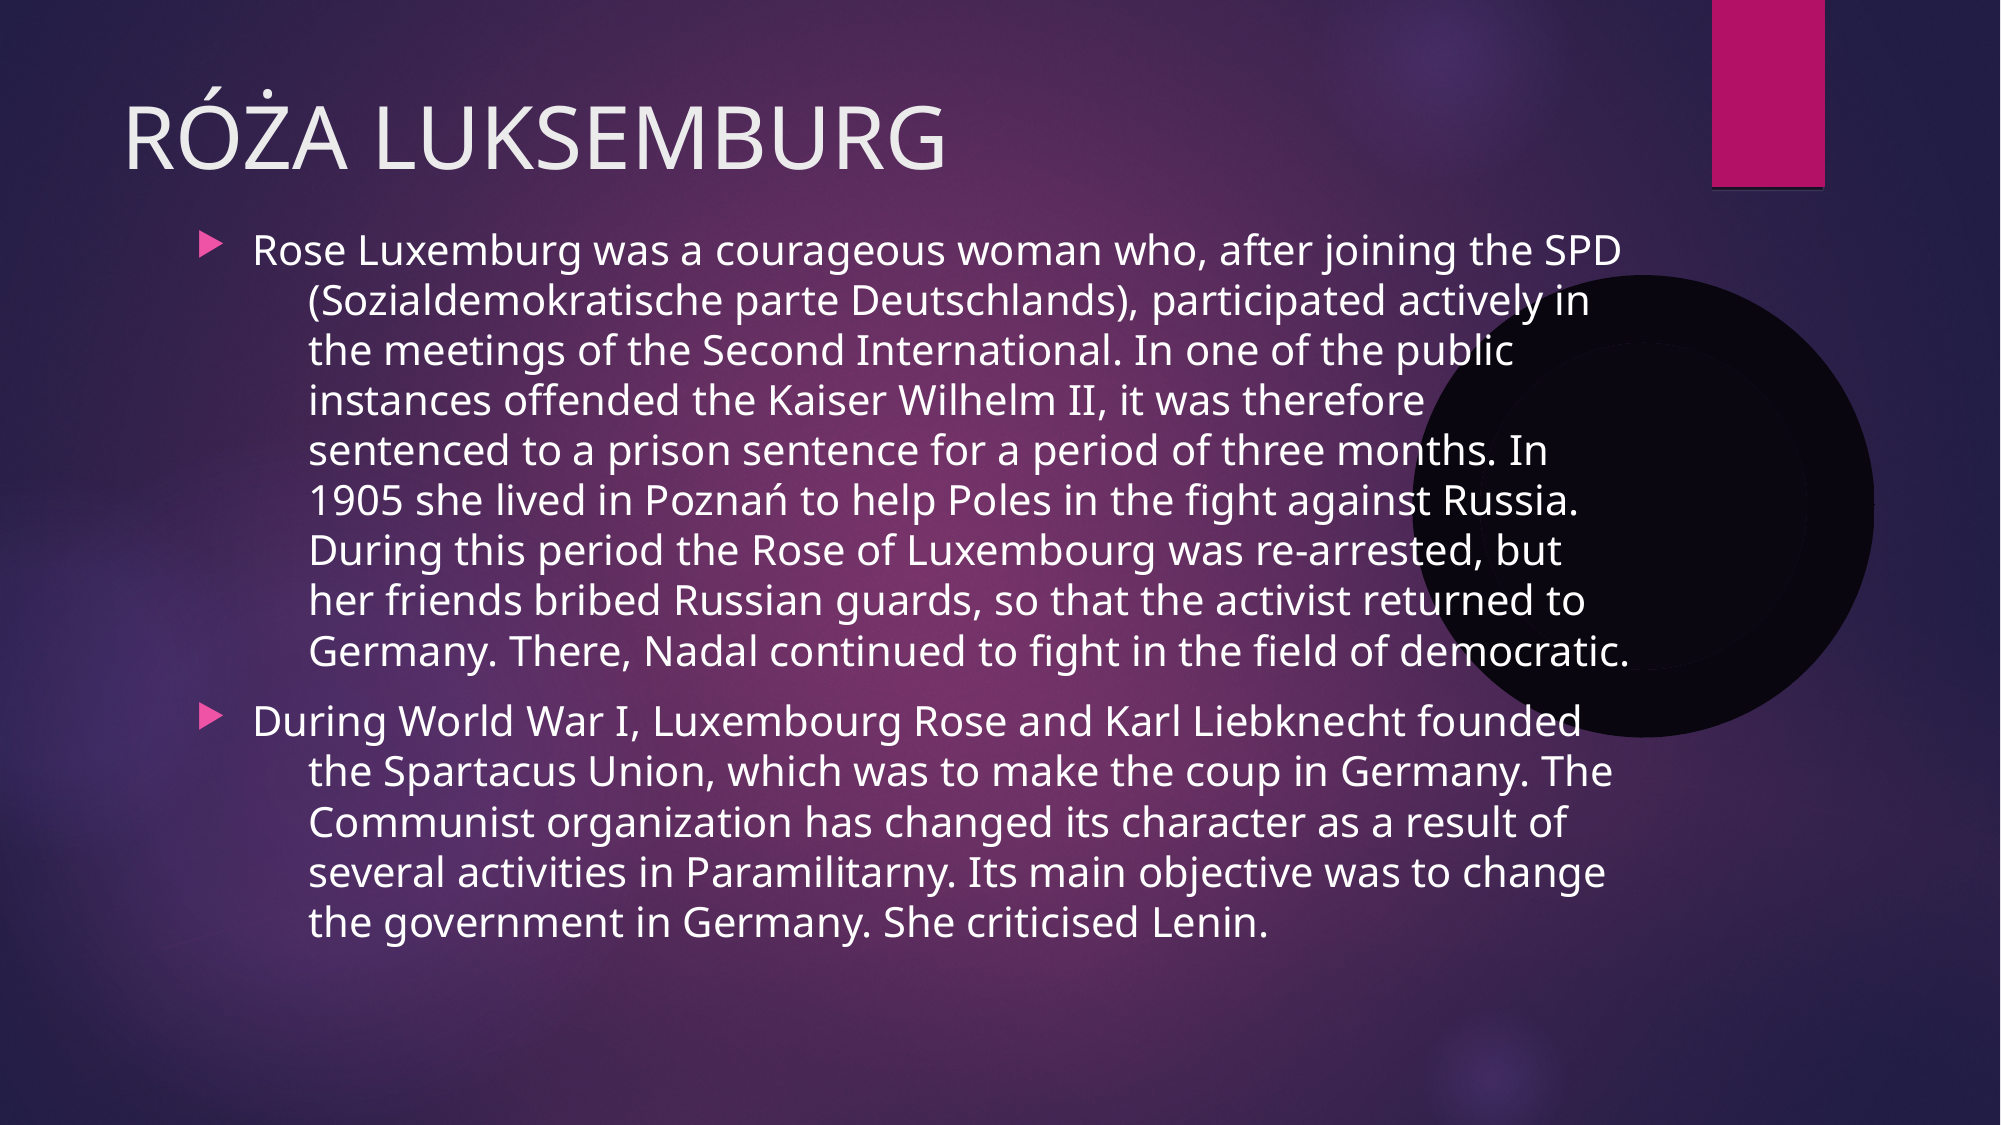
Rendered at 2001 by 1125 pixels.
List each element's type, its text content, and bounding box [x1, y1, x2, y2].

list Rose Luxemburg was a courageous woman who, after joining the SPD (Sozialdemokratische parte Deutschlands), participated actively in the meetings of the Second International. In one of the public instances offended the Kaiser Wilhelm II, it was therefore sentenced to a prison sentence for a period of three months. In 1905 she lived in Poznań to help Poles in the fight against Russia. During this period the Rose of Luxembourg was re-arrested, but her friends bribed Russian guards, so that the activist returned to Germany. There, Nadal continued to fight in the field of democratic. During World War I, Luxembourg Rose and Karl Liebknecht founded the Spartacus Union, which was to make the coup in Germany. The Communist organization has changed its character as a result of several activities in Paramilitarny. Its main objective was to change the government in Germany. She criticised Lenin. [181, 216, 1649, 1051]
title RÓŻA LUKSEMBURG [106, 74, 1649, 305]
